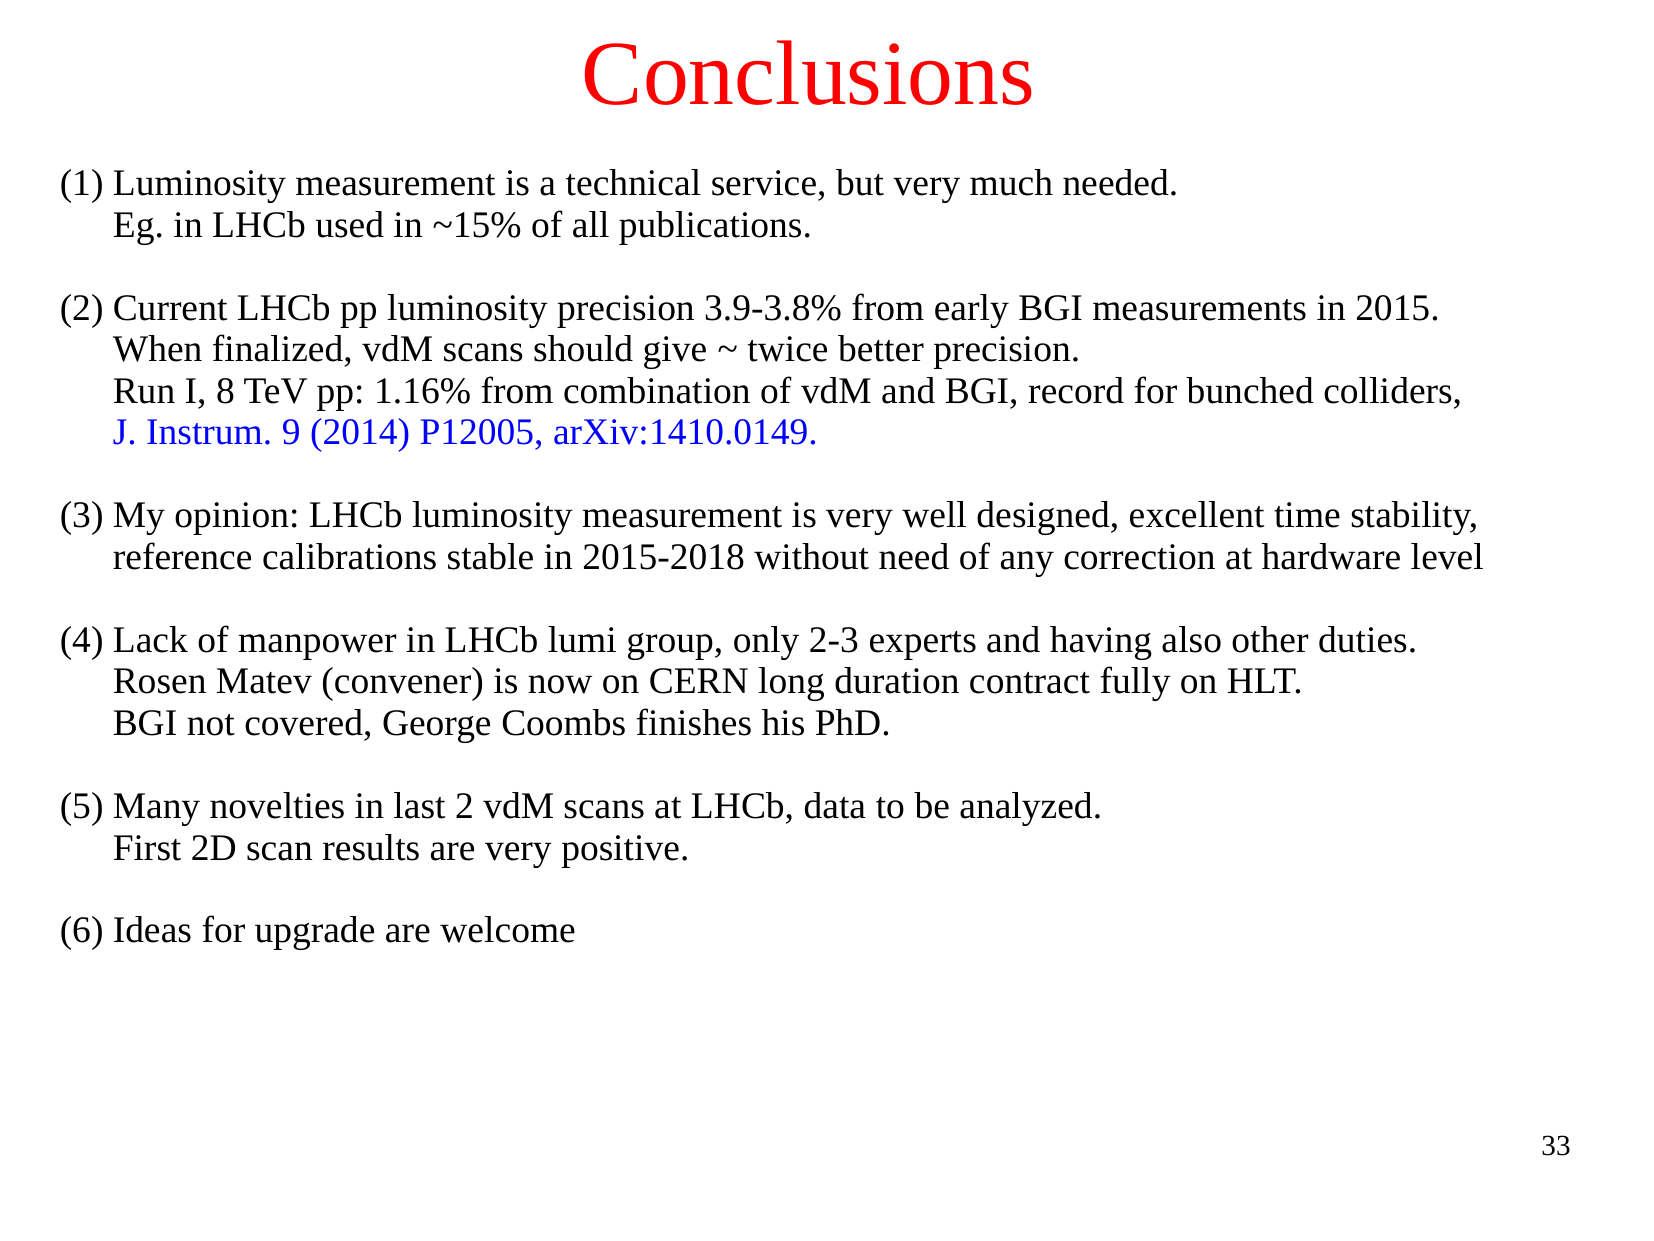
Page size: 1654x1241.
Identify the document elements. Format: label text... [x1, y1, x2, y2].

text_box Conclusions [23, 15, 1595, 154]
text_box Luminosity measurement is a technical service, but very much needed. Eg. in LHCb used in ~15% of all publications. Current LHCb pp luminosity precision 3.9-3.8% from early BGI measurements in 2015. When finalized, vdM scans should give ~ twice better precision. Run I, 8 TeV pp: 1.16% from combination of vdM and BGI, record for bunched colliders, J. Instrum. 9 (2014) P12005, arXiv:1410.0149. My opinion: LHCb luminosity measurement is very well designed, excellent time stability, reference calibrations stable in 2015-2018 without need of any correction at hardware level Lack of manpower in LHCb lumi group, only 2-3 experts and having also other duties. Rosen Matev (convener) is now on CERN long duration contract fully on HLT. BGI not covered, George Coombs finishes his PhD. Many novelties in last 2 vdM scans at LHCb, data to be analyzed. First 2D scan results are very positive. Ideas for upgrade are welcome [45, 154, 1546, 1220]
